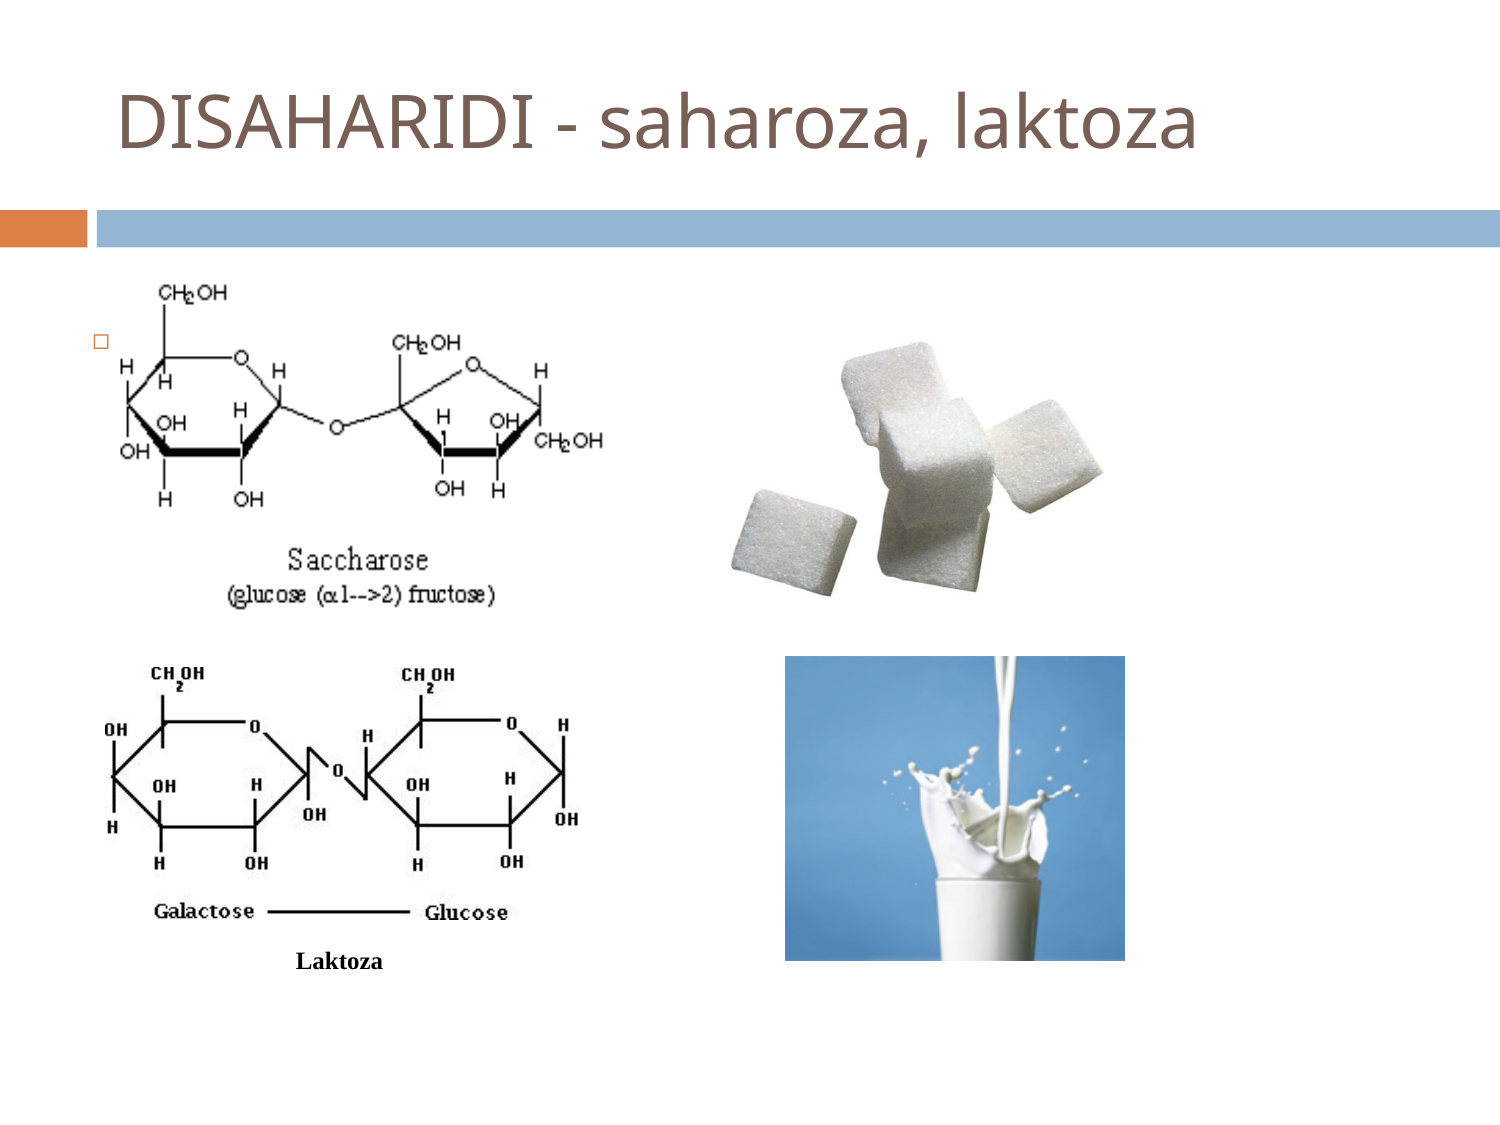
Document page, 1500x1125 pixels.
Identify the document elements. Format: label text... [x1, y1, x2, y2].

picture [714, 328, 1114, 633]
text_box Laktoza [281, 937, 434, 983]
picture [105, 667, 581, 920]
picture [117, 281, 633, 614]
picture [785, 656, 1125, 961]
title DISAHARIDI - saharoza, laktoza [100, 37, 1438, 200]
